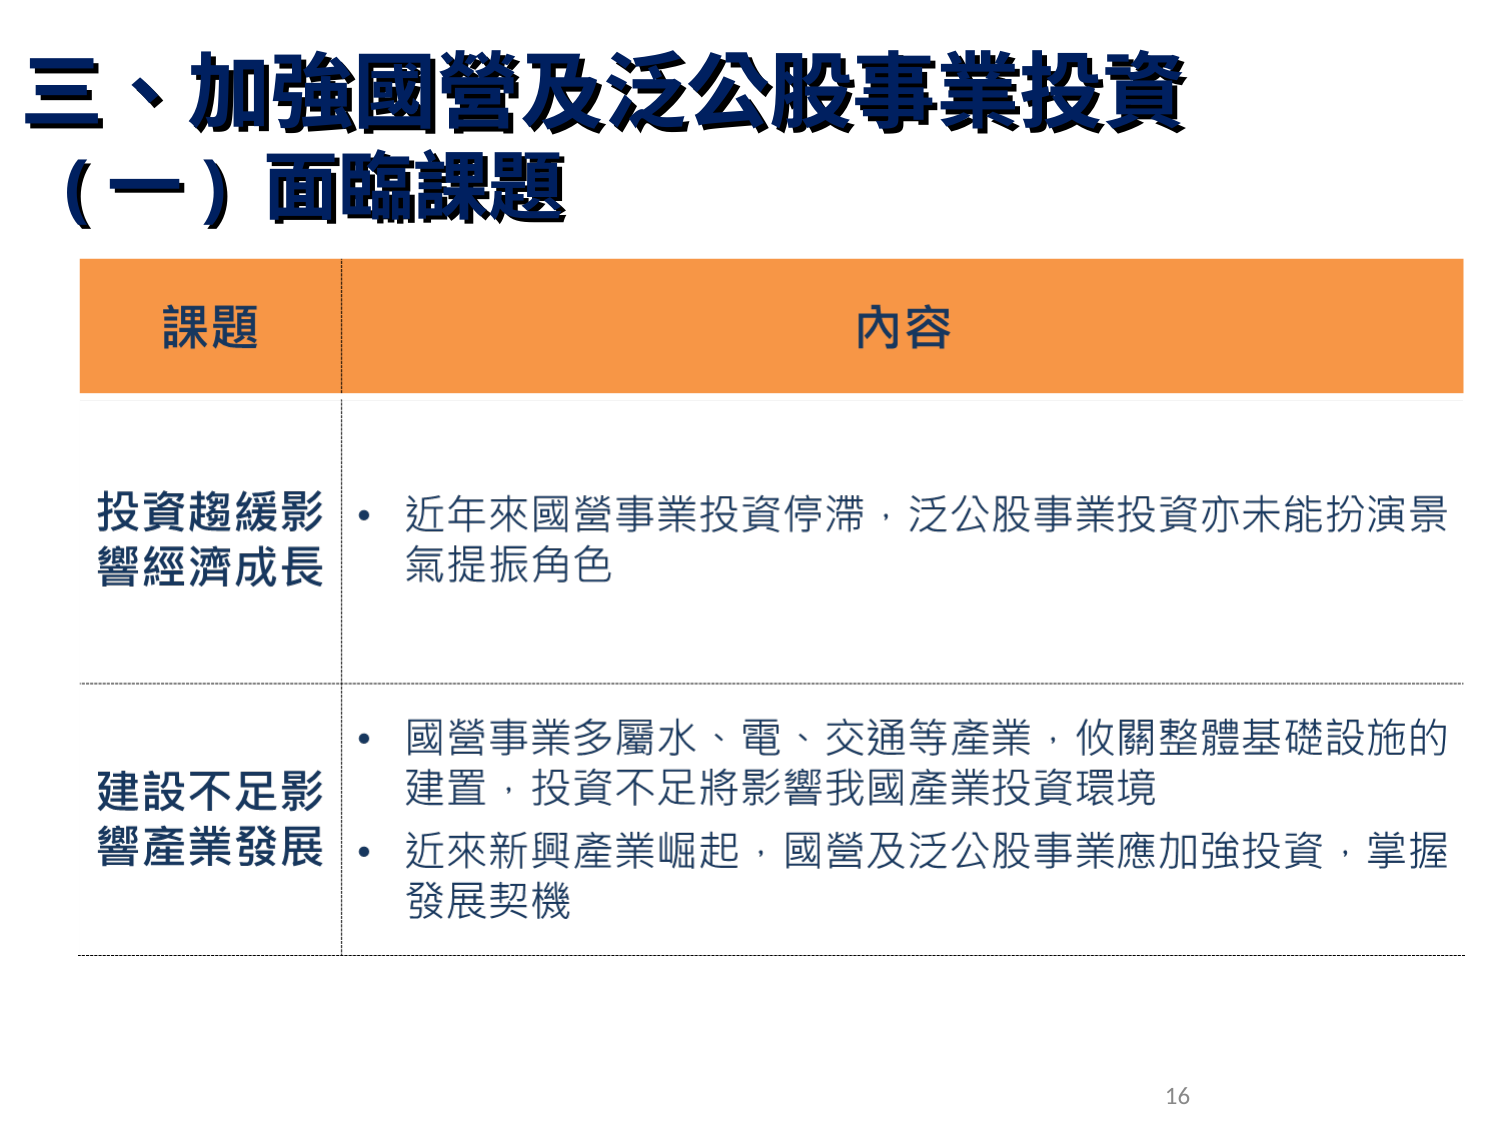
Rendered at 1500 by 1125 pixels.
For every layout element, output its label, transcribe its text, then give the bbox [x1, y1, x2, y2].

picture [78, 258, 1465, 956]
text_box 三、加強國營及泛公股事業投資 [5, 31, 1500, 139]
text_box 16 [1149, 1065, 1500, 1125]
text_box (一) 面臨課題 [49, 129, 1500, 237]
